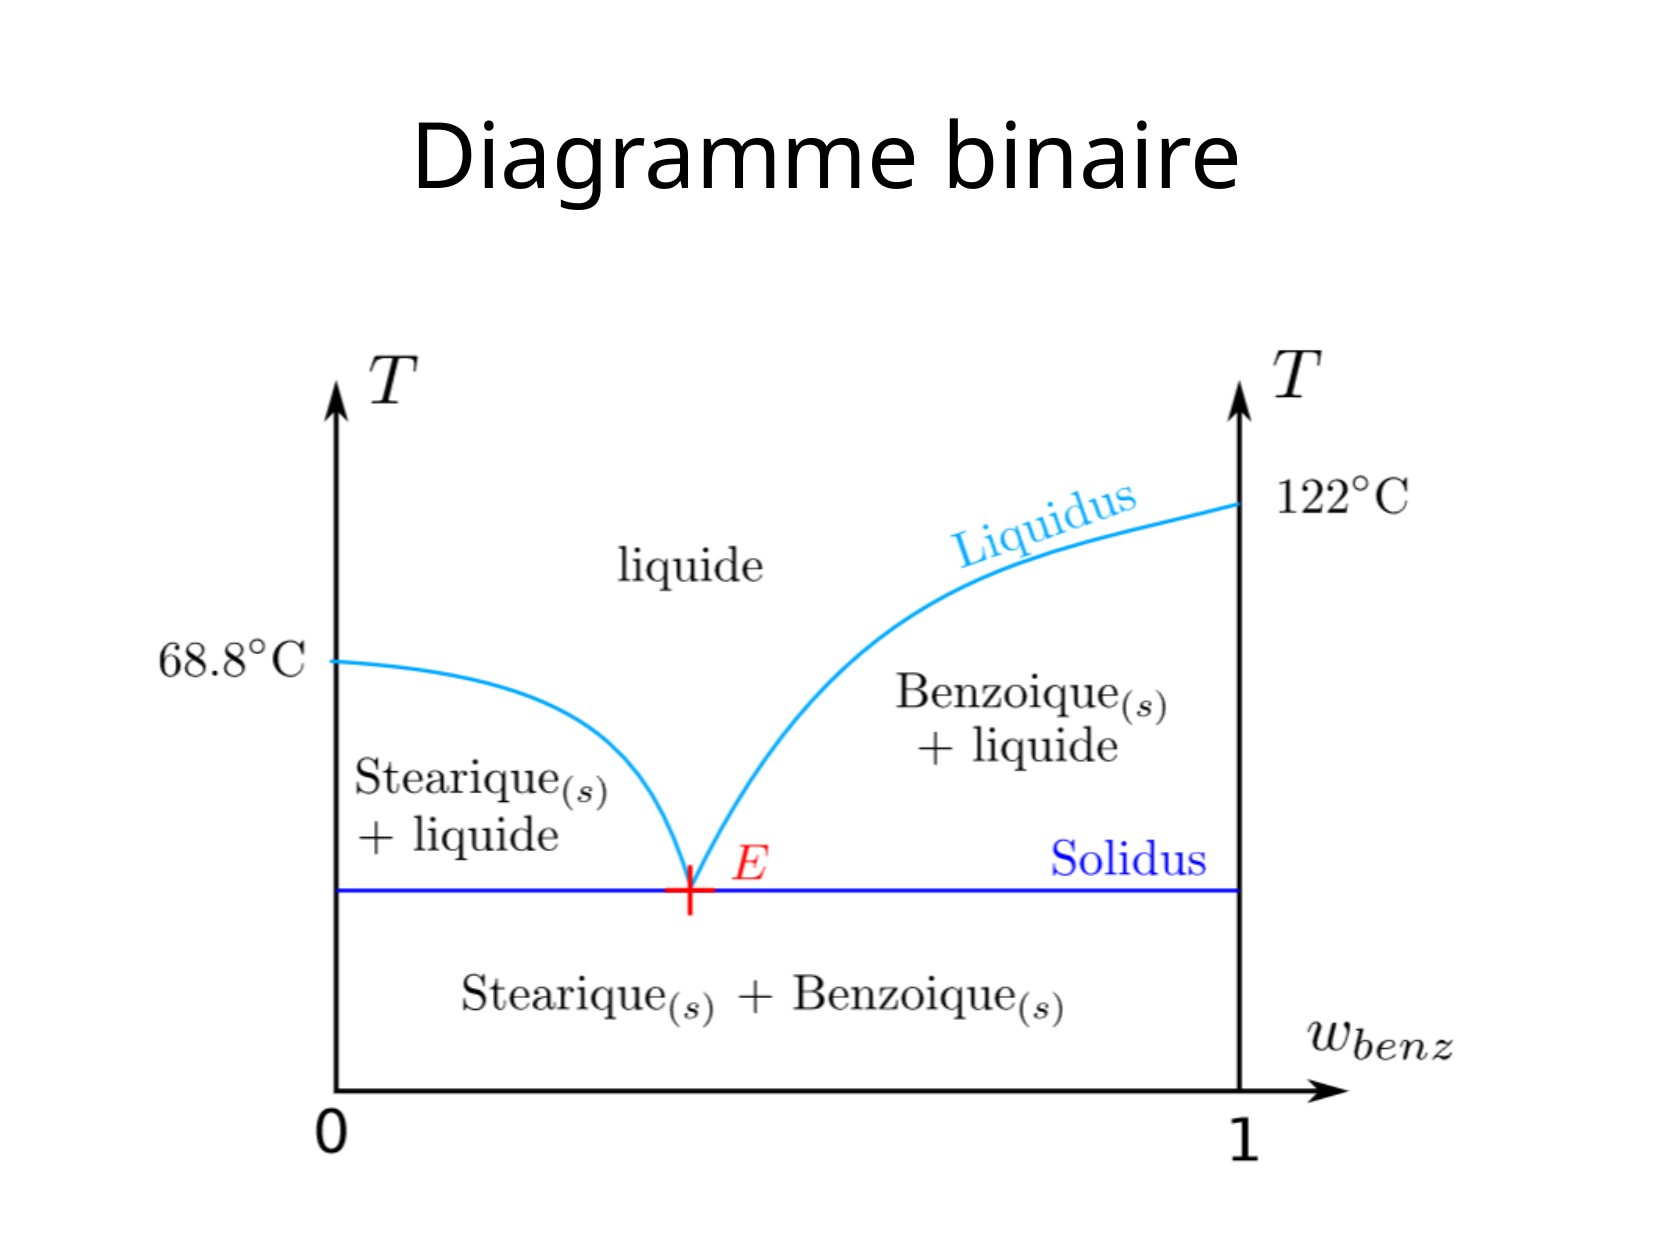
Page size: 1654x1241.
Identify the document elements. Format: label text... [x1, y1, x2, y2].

title Diagramme binaire [82, 49, 1571, 257]
picture [129, 288, 1504, 1170]
